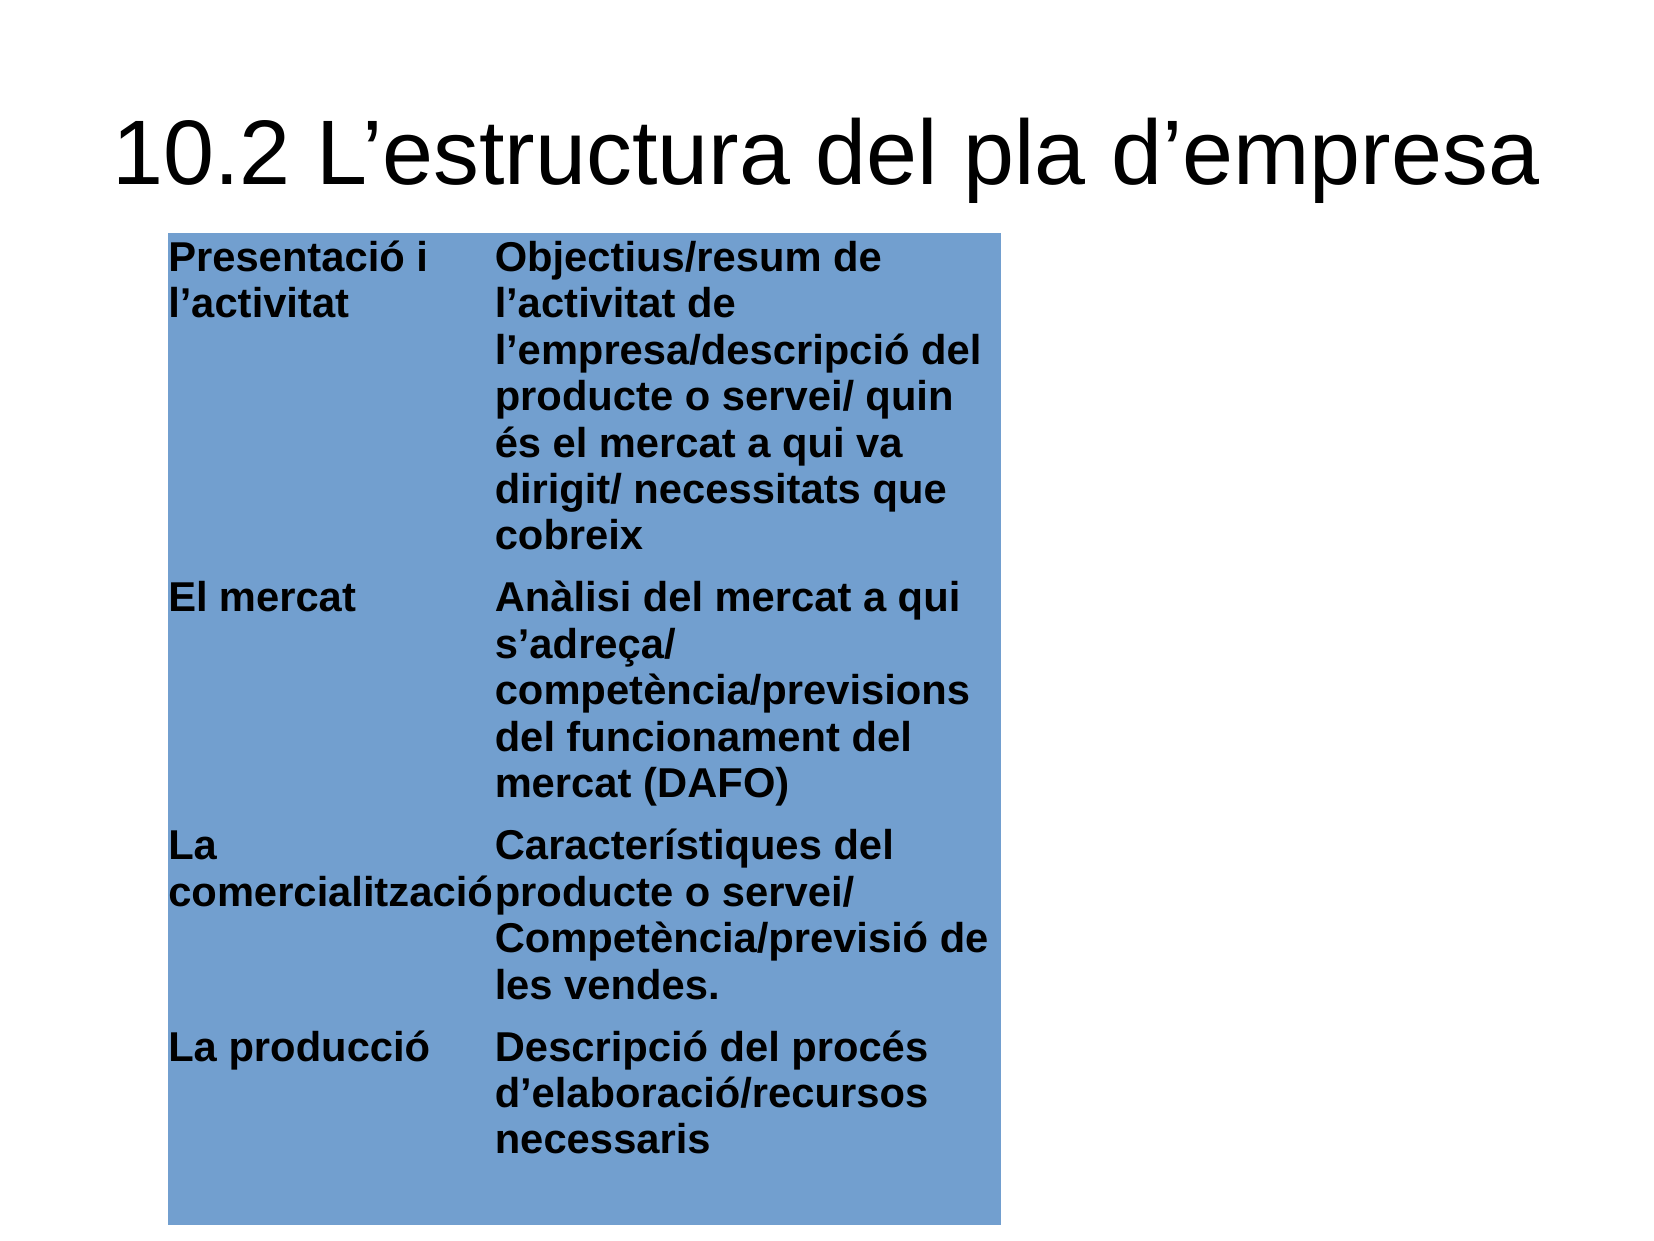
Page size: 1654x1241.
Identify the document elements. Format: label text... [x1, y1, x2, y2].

table_header Presentació i l’activitat [168, 233, 495, 574]
table_cell La comercialització [168, 822, 495, 1023]
table_cell Descripció del procés d’elaboració/recursos necessaris [495, 1023, 1001, 1225]
table_cell Anàlisi del mercat a qui s’adreça/ competència/previsions del funcionament del mercat (DAFO) [495, 574, 1001, 822]
table_cell El mercat [168, 574, 495, 822]
table_header Objectius/resum de l’activitat de l’empresa/descripció del producte o servei/ quin és el mercat a qui va dirigit/ necessitats que cobreix [495, 233, 1001, 574]
table_cell La producció [168, 1023, 495, 1225]
table_cell Característiques del producte o servei/ Competència/previsió de les vendes. [495, 822, 1001, 1023]
title 10.2 L’estructura del pla d’empresa [82, 49, 1571, 257]
